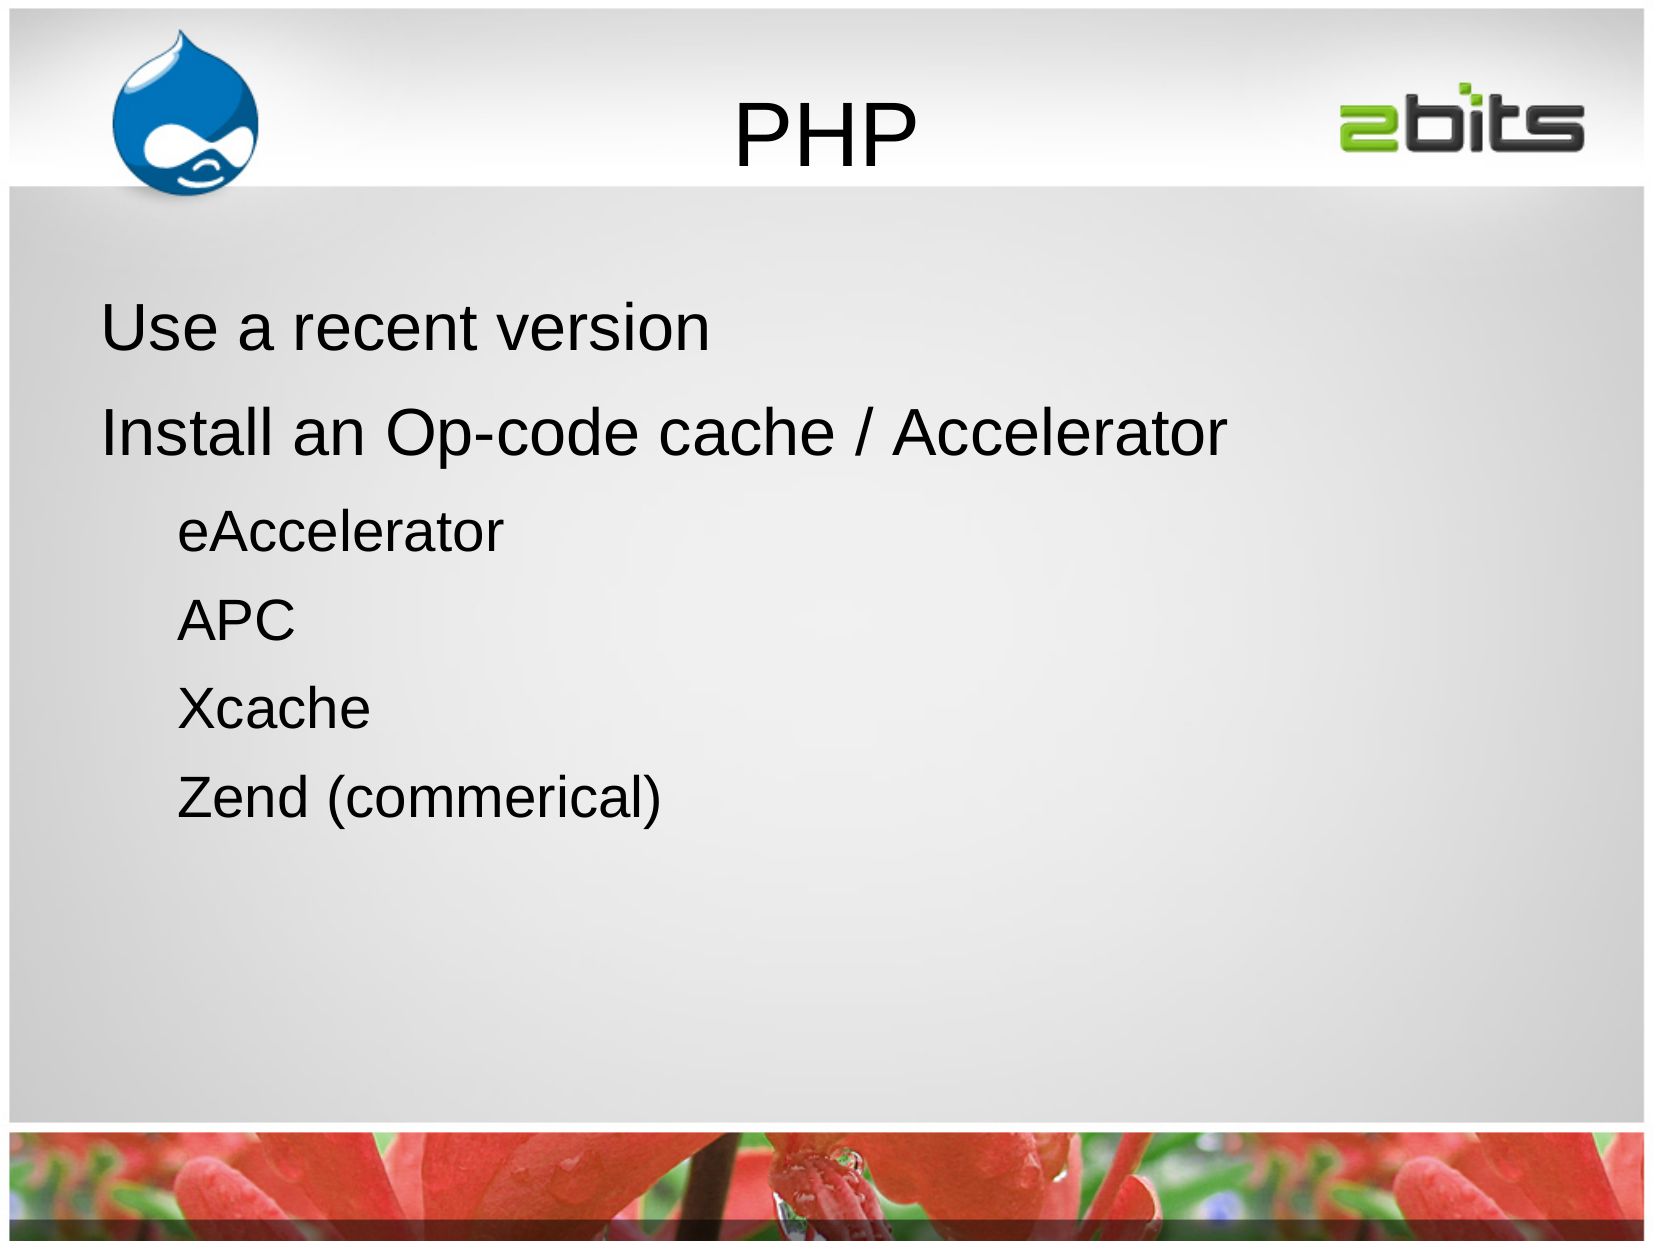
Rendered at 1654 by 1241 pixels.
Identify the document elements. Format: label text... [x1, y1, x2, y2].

picture [0, 0, 1654, 1241]
title PHP [82, 39, 1571, 232]
list Use a recent version Install an Op-code cache / Accelerator eAccelerator APC Xcache Zend (commerical) [82, 290, 1571, 1094]
